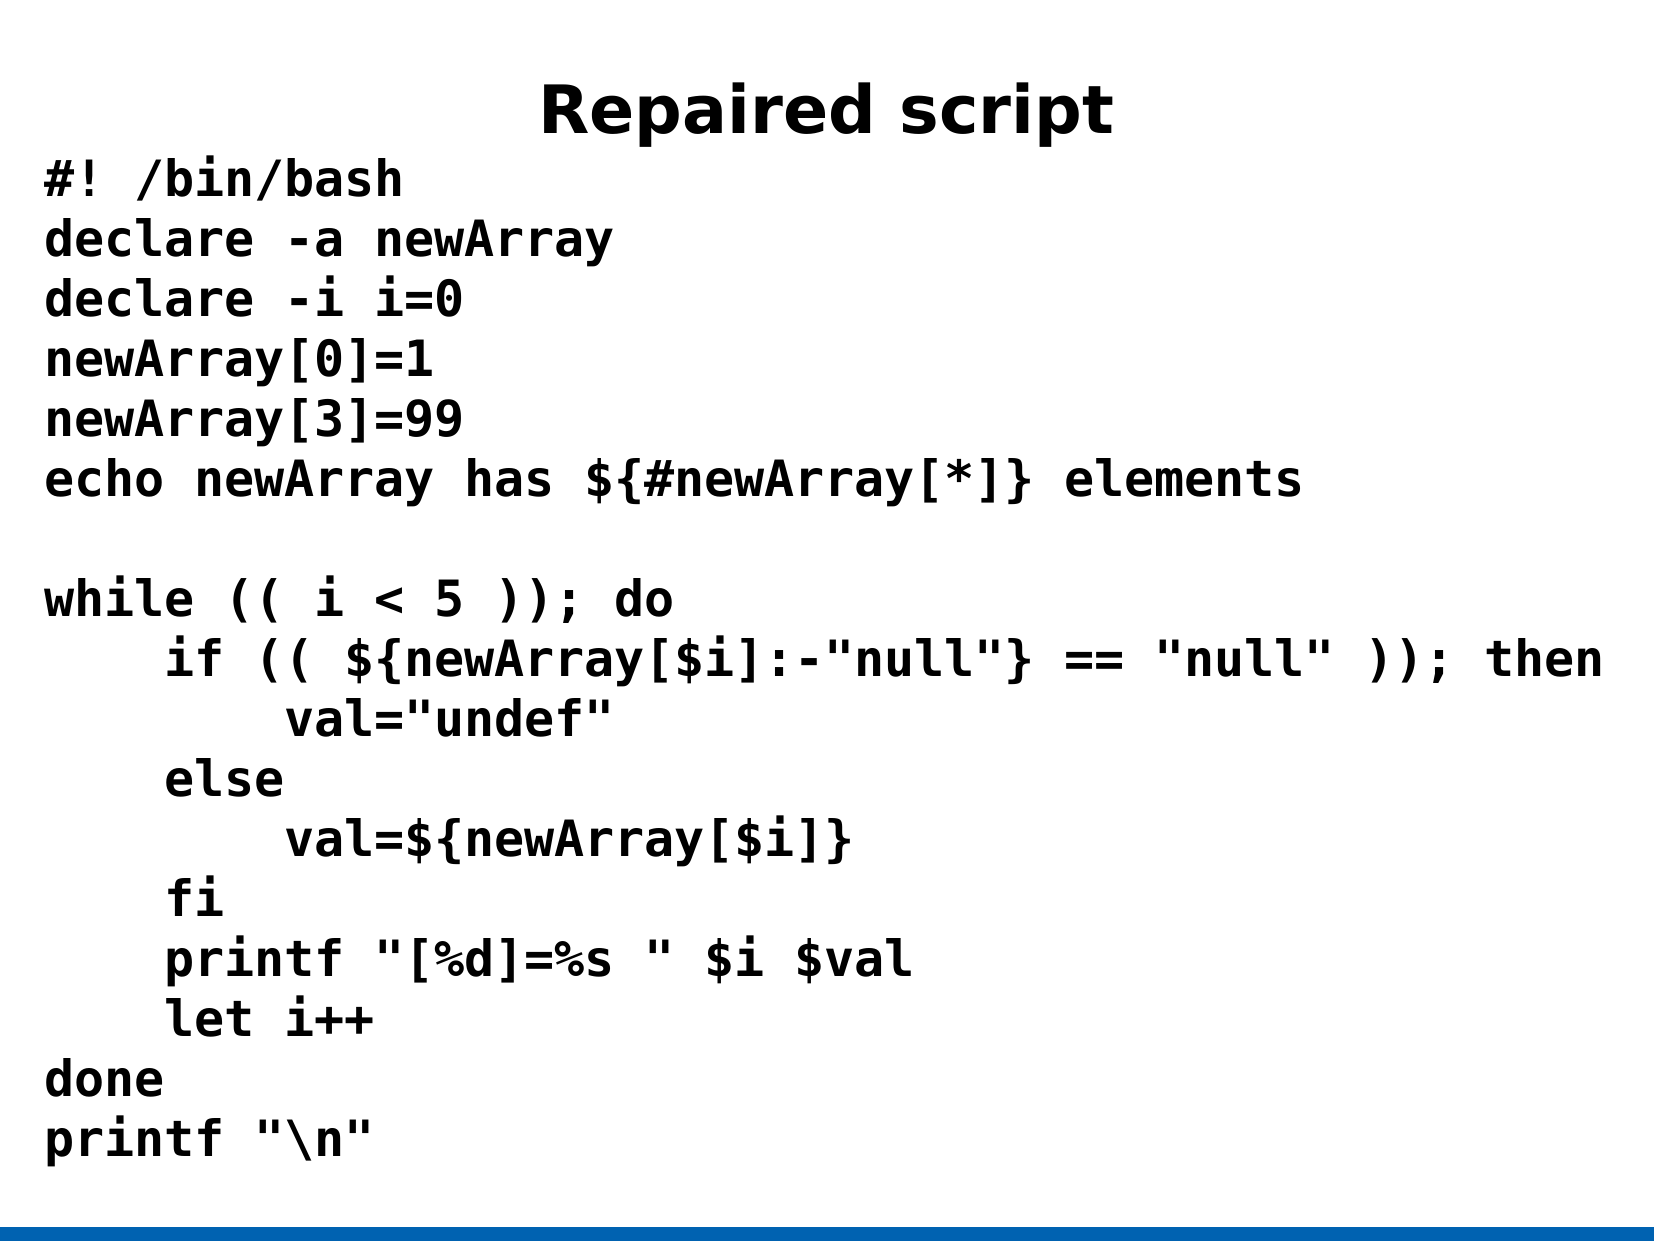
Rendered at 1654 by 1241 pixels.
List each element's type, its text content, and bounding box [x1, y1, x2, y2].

text_box Repaired script #! /bin/bash declare -a newArray declare -i i=0 newArray[0]=1 newArray[3]=99 echo newArray has ${#newArray[*]} elements while (( i < 5 )); do if (( ${newArray[$i]:-"null"} == "null" )); then val="undef" else val=${newArray[$i]} fi printf "[%d]=%s " $i $val let i++ done printf "\n" [29, 59, 1625, 1174]
